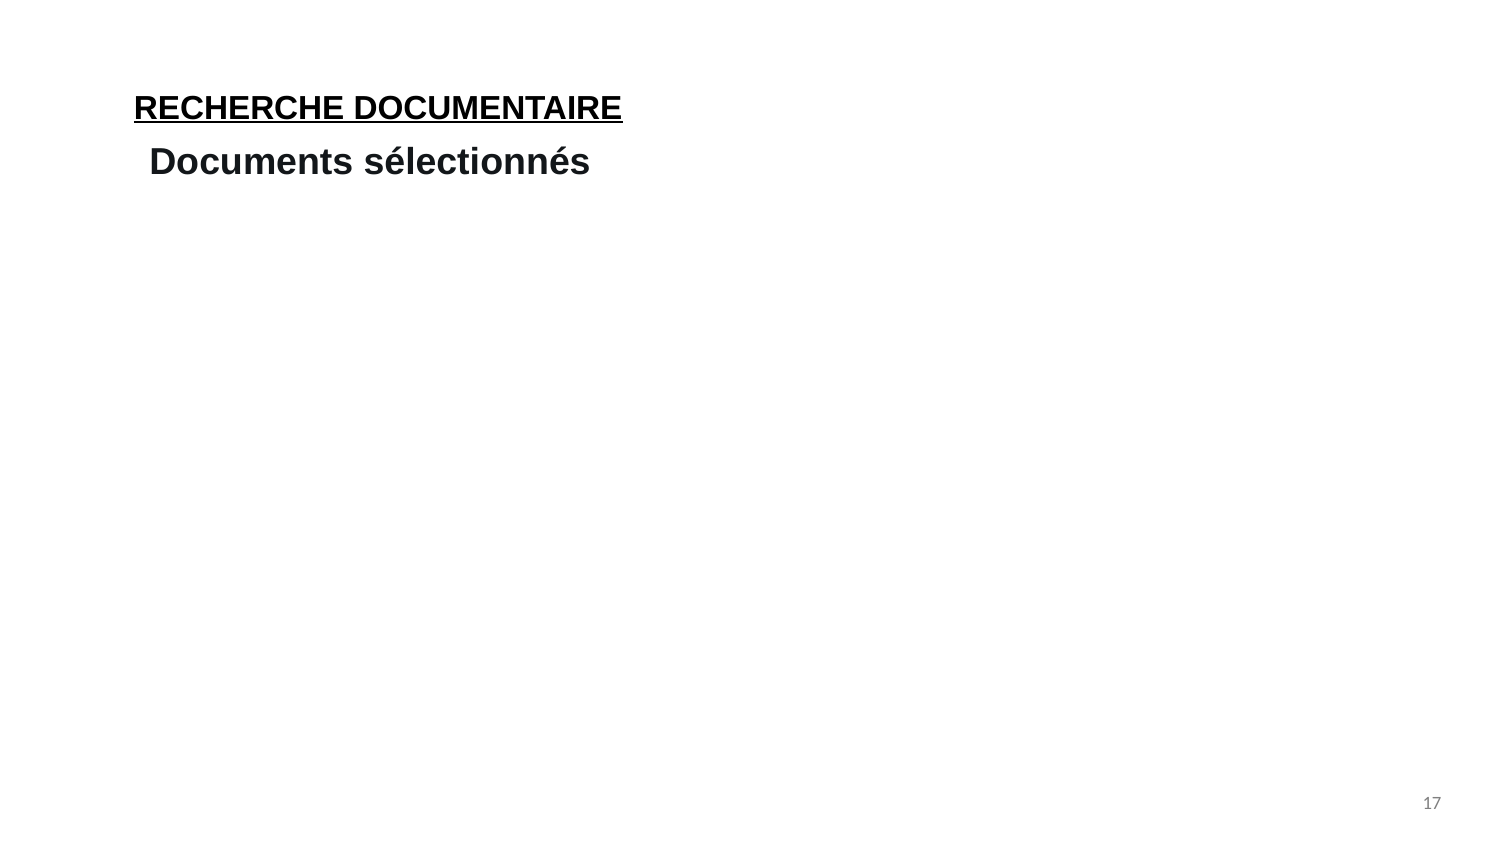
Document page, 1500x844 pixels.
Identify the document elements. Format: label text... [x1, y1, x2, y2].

text_box Documents sélectionnés [149, 137, 592, 183]
text_box <number> [1407, 779, 1466, 826]
text_box RECHERCHE DOCUMENTAIRE [133, 85, 624, 126]
